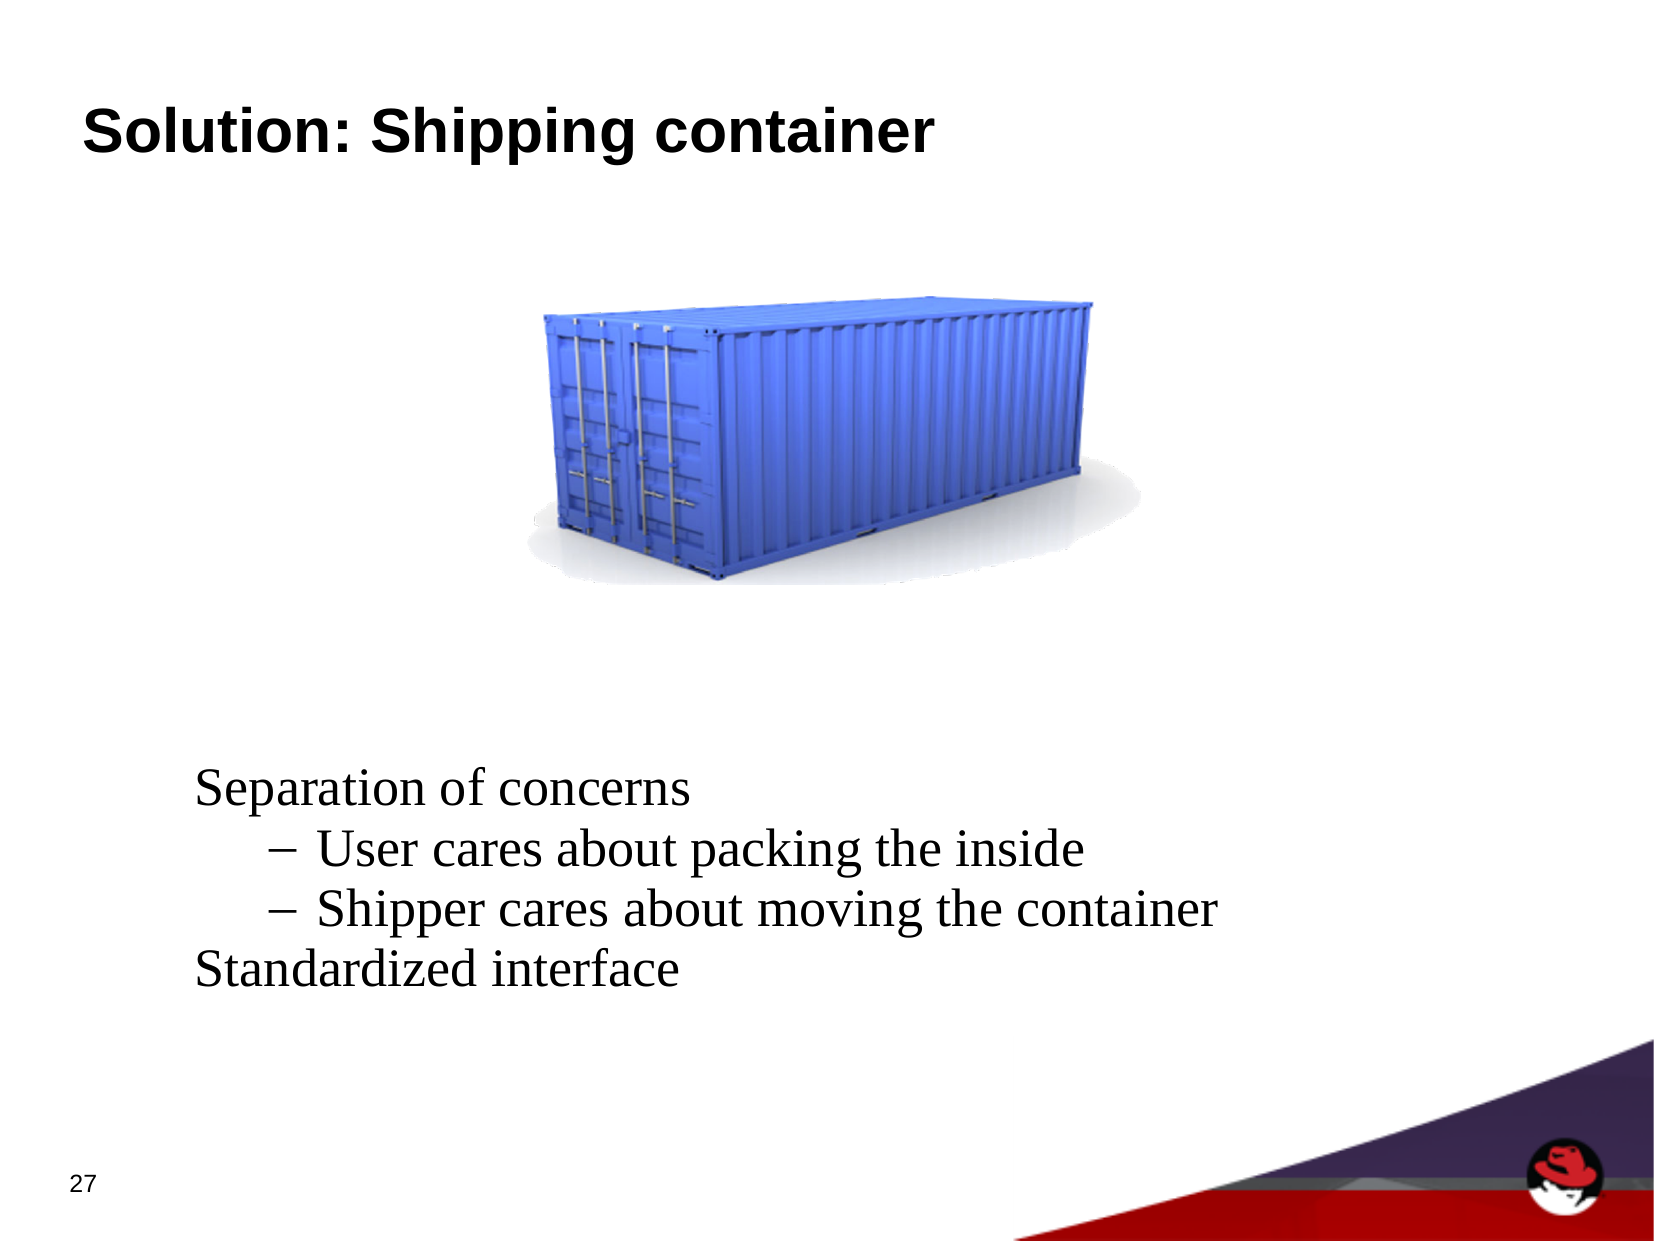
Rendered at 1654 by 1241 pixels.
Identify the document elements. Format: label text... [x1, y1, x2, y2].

text_box Separation of concerns User cares about packing the inside Shipper cares about moving the container Standardized interface [180, 750, 1531, 1012]
title Solution: Shipping container [82, 37, 1571, 226]
picture [1012, 1036, 1654, 1241]
picture [527, 296, 1141, 586]
